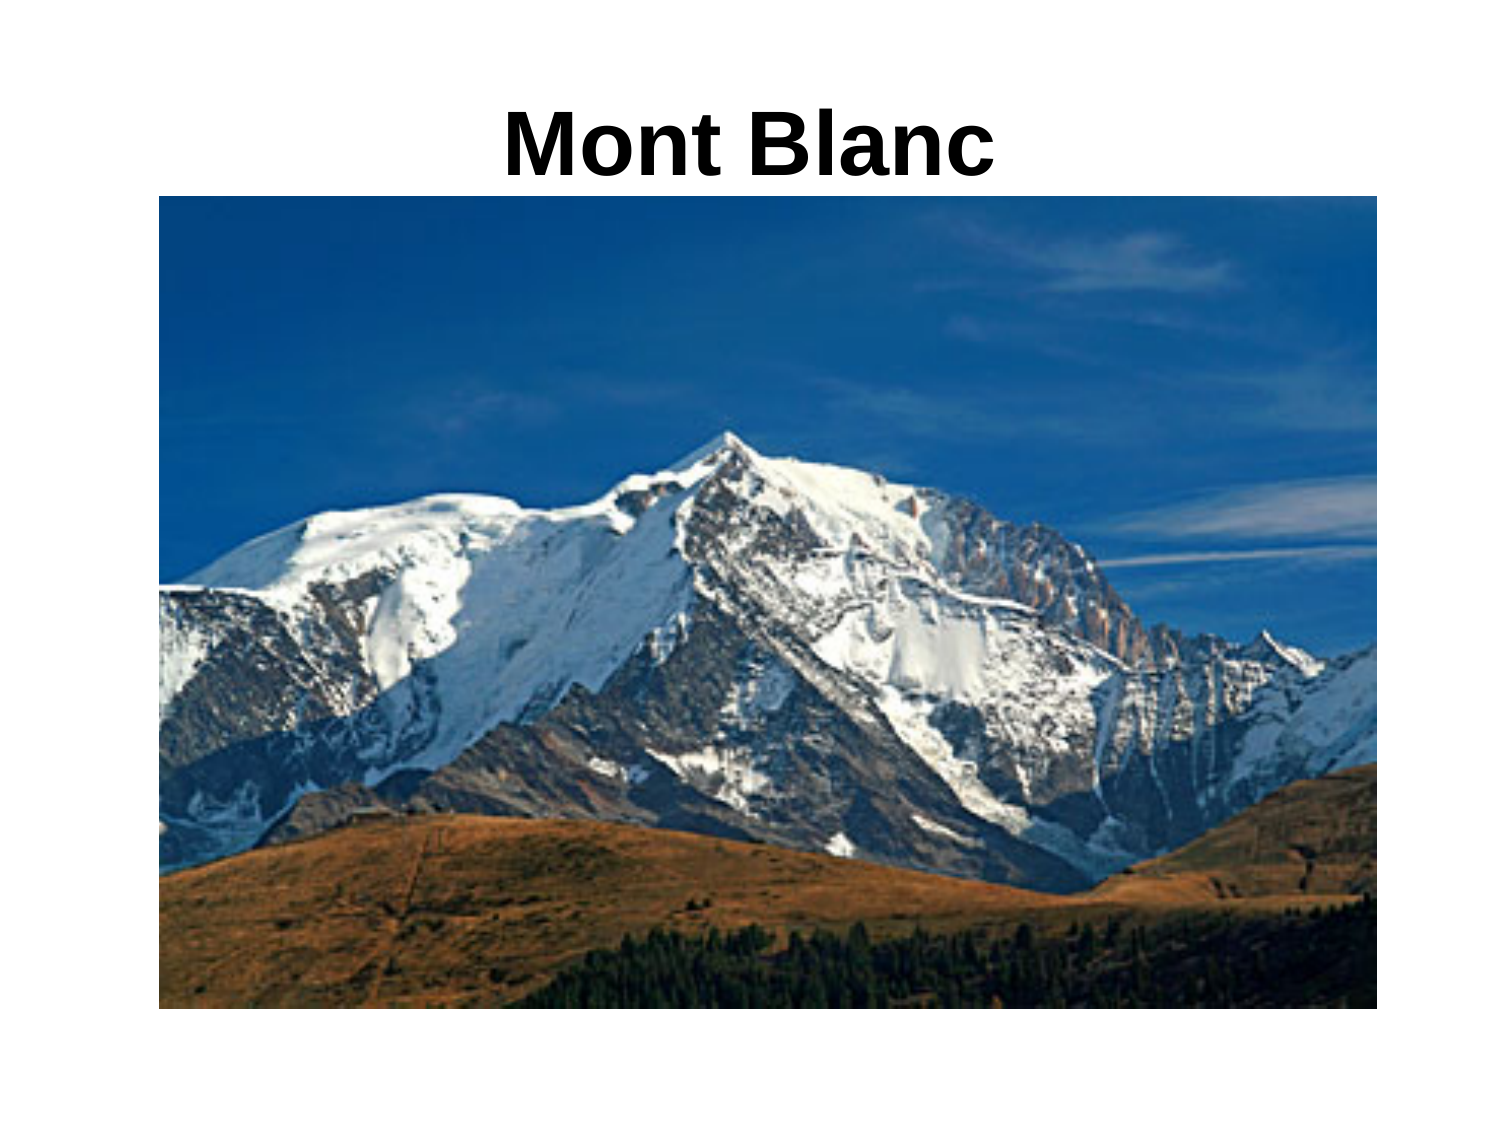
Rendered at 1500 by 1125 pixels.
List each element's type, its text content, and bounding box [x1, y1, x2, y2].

picture [159, 233, 1377, 1009]
title Mont Blanc [75, 45, 1426, 233]
